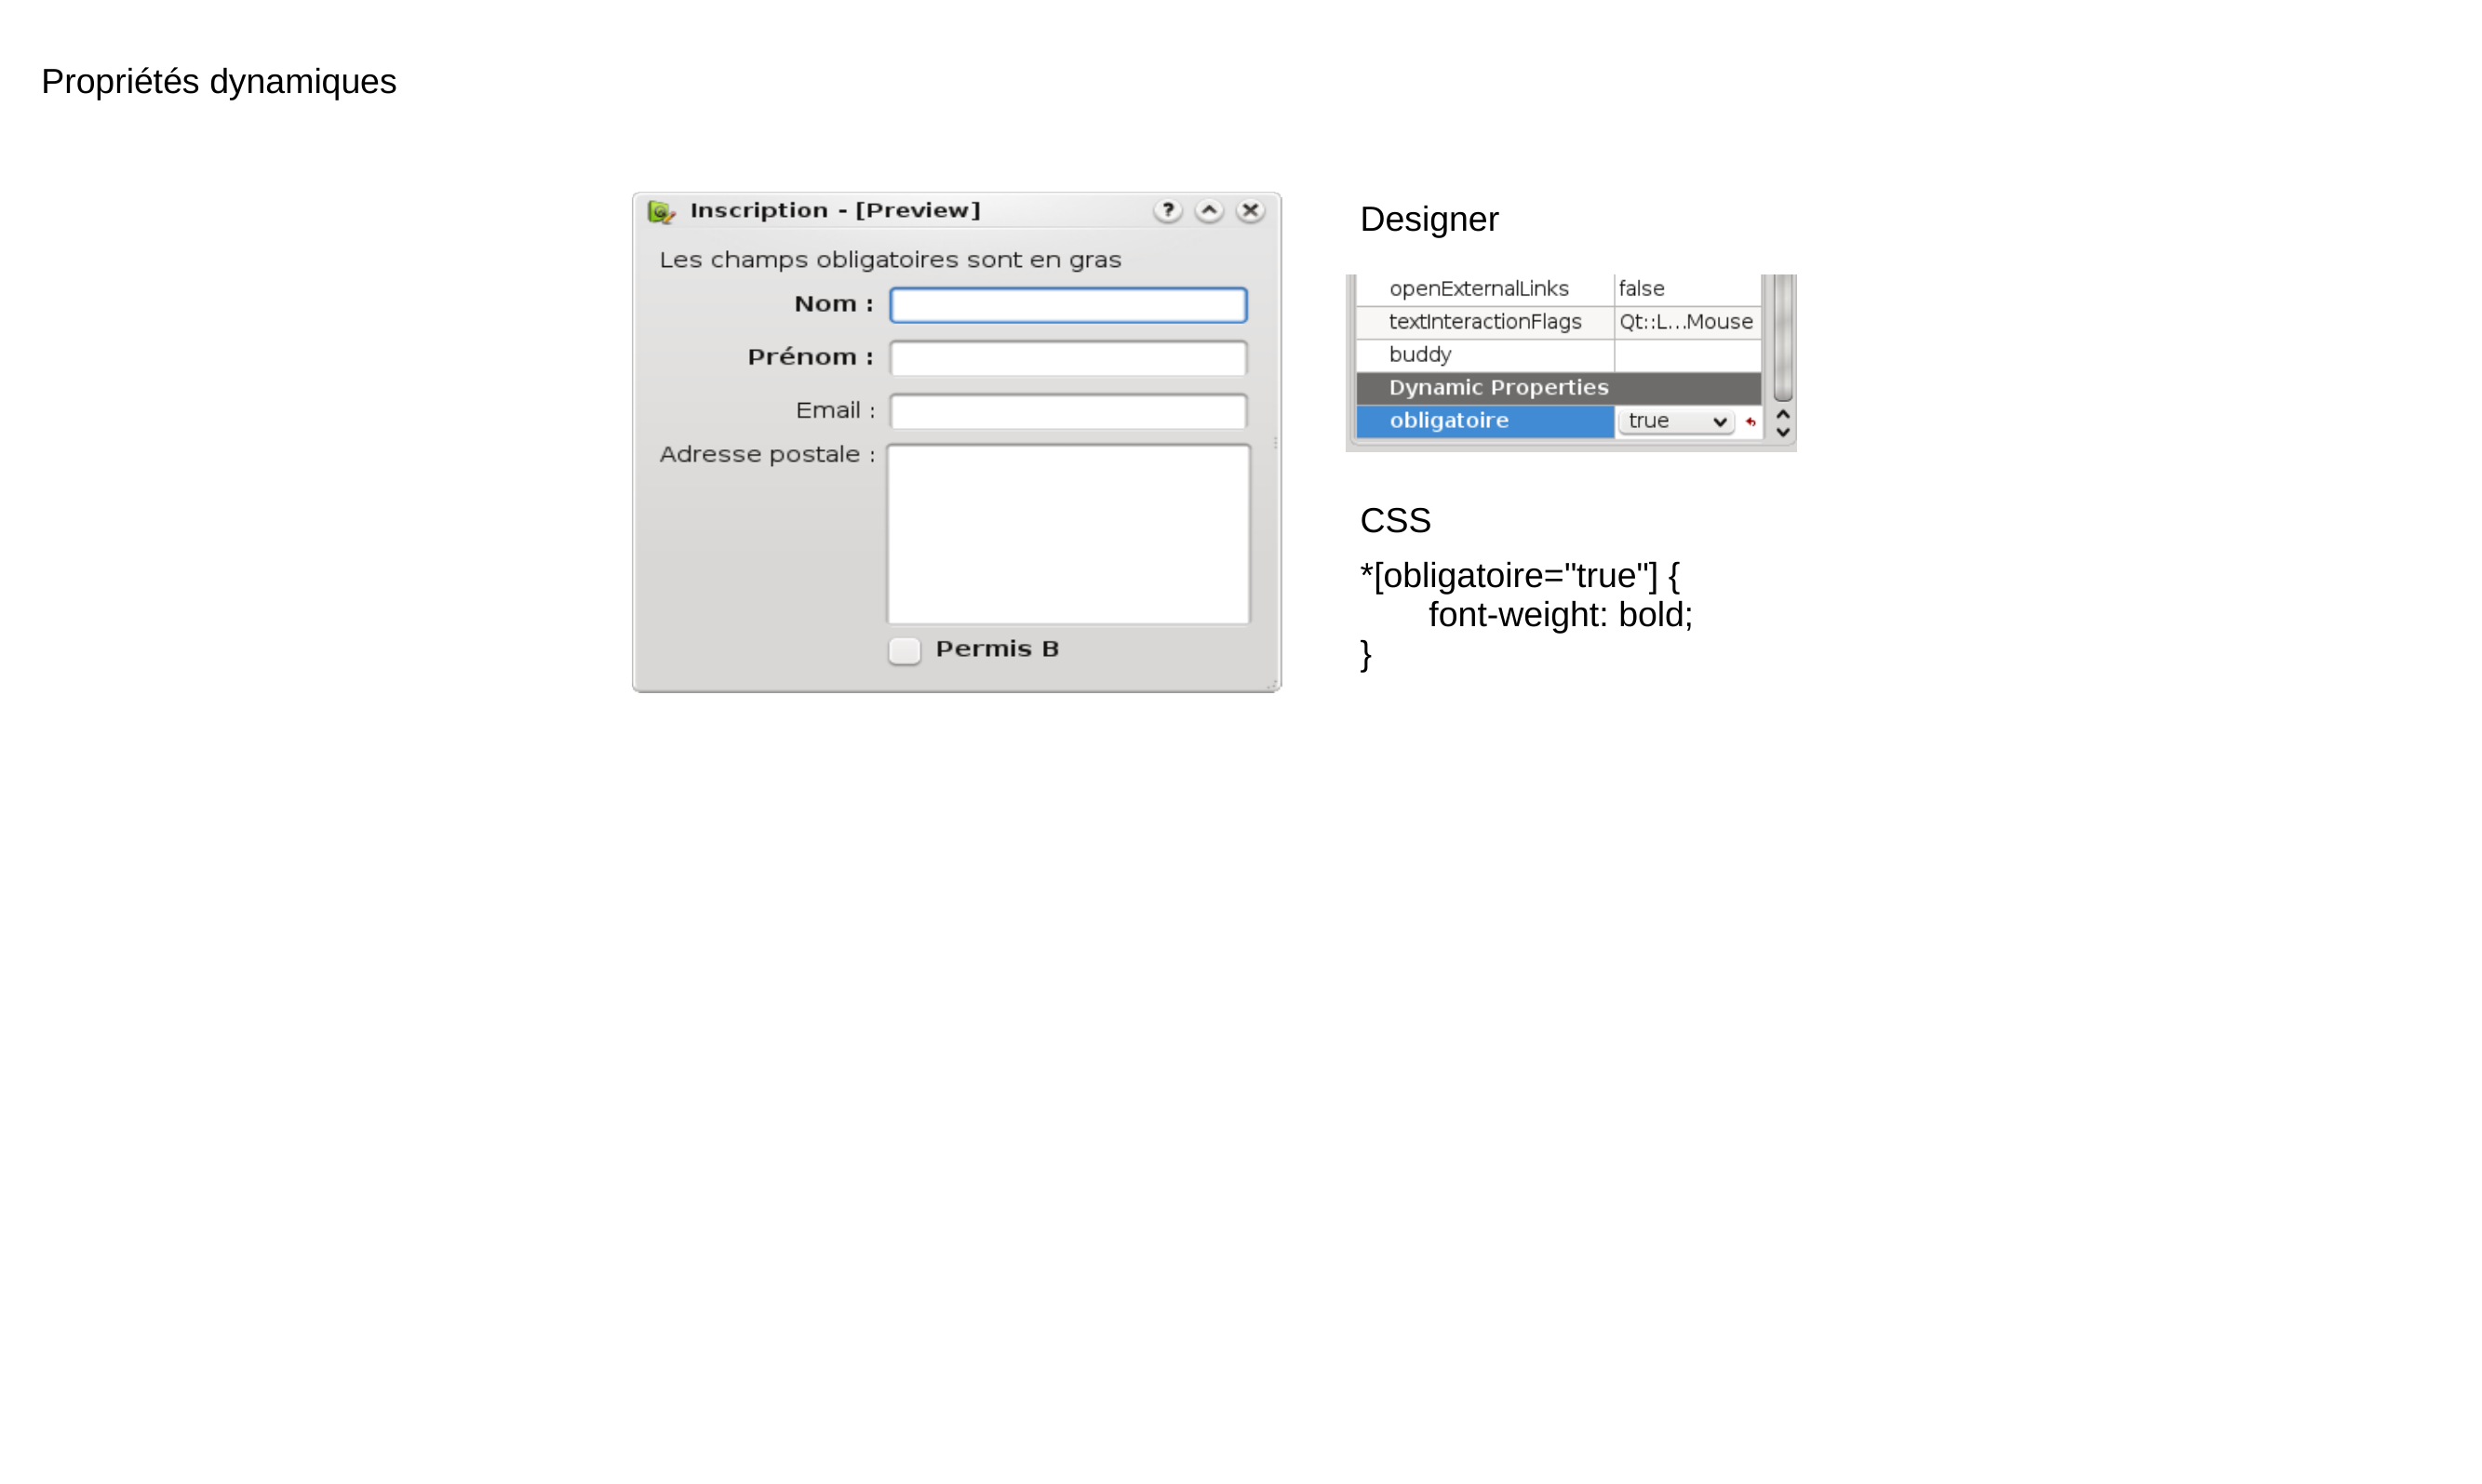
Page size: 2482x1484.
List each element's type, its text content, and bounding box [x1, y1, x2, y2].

picture [1346, 274, 1797, 452]
text_box CSS [1346, 494, 1622, 548]
picture [632, 192, 1282, 693]
text_box Designer [1346, 192, 1842, 246]
text_box Propriétés dynamiques [27, 55, 2446, 108]
text_box *[obligatoire="true"] { font-weight: bold; } [1346, 549, 1869, 681]
